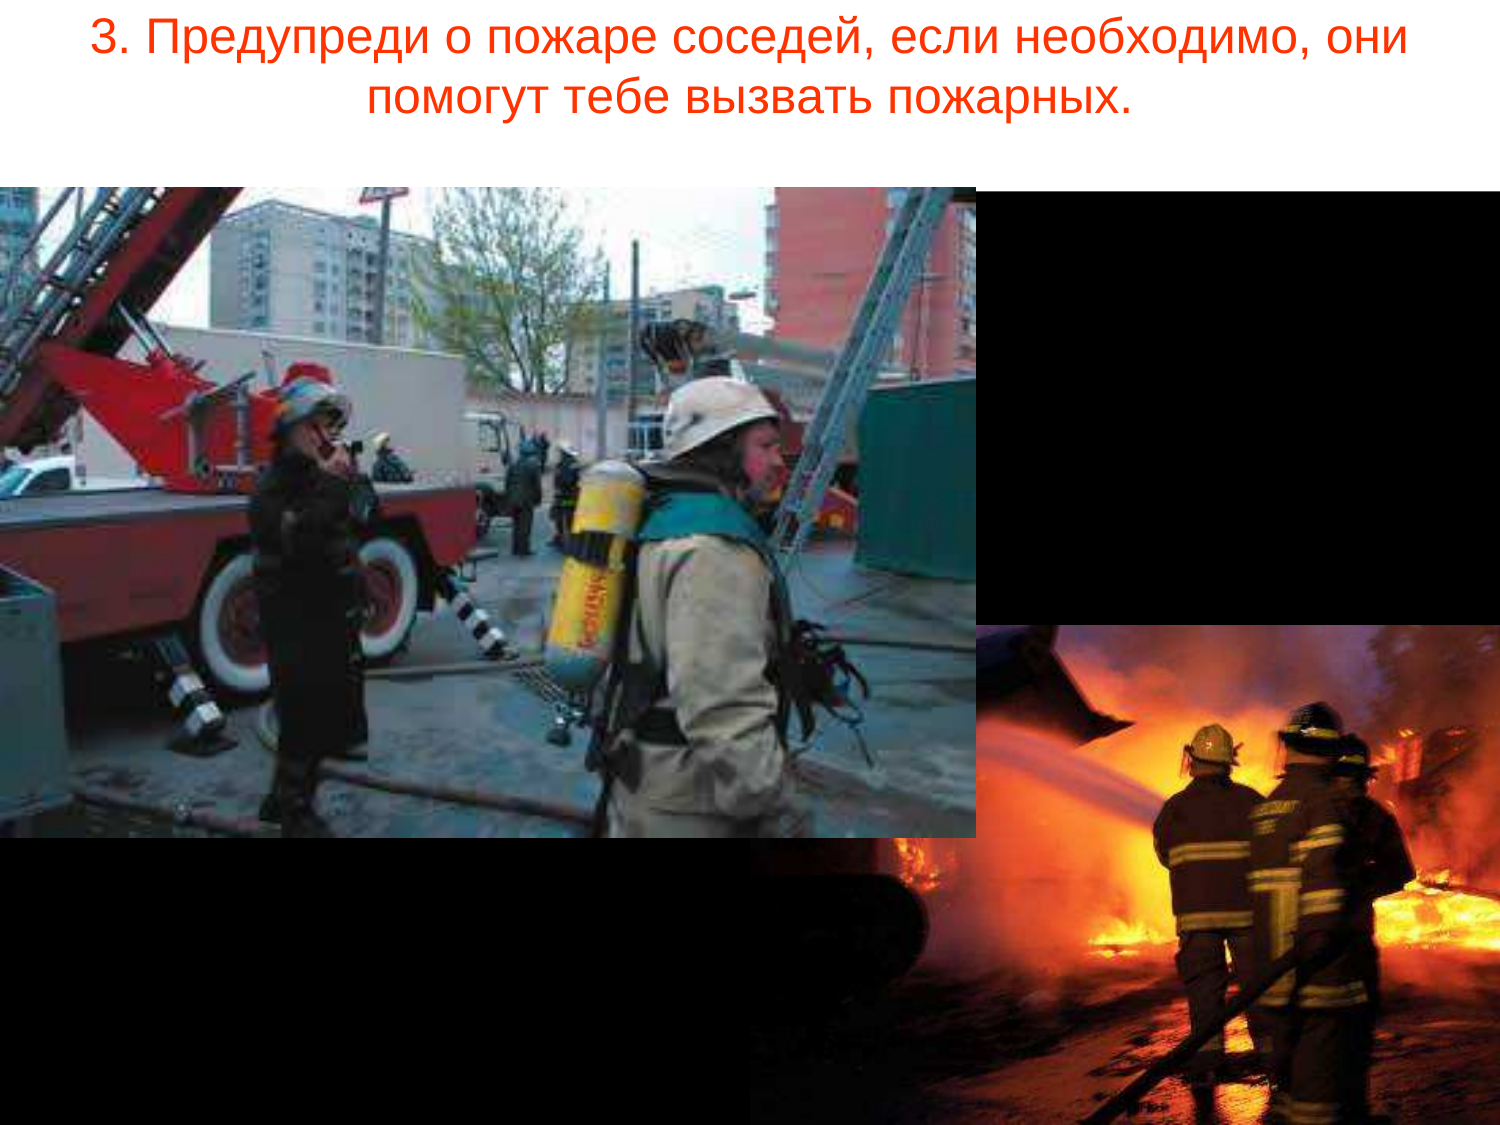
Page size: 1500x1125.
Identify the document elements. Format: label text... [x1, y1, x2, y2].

title 3. Предупреди о пожаре соседей, если необходимо, они помогут тебе вызвать пожарных. [0, 0, 1500, 192]
picture [0, 187, 1500, 1125]
